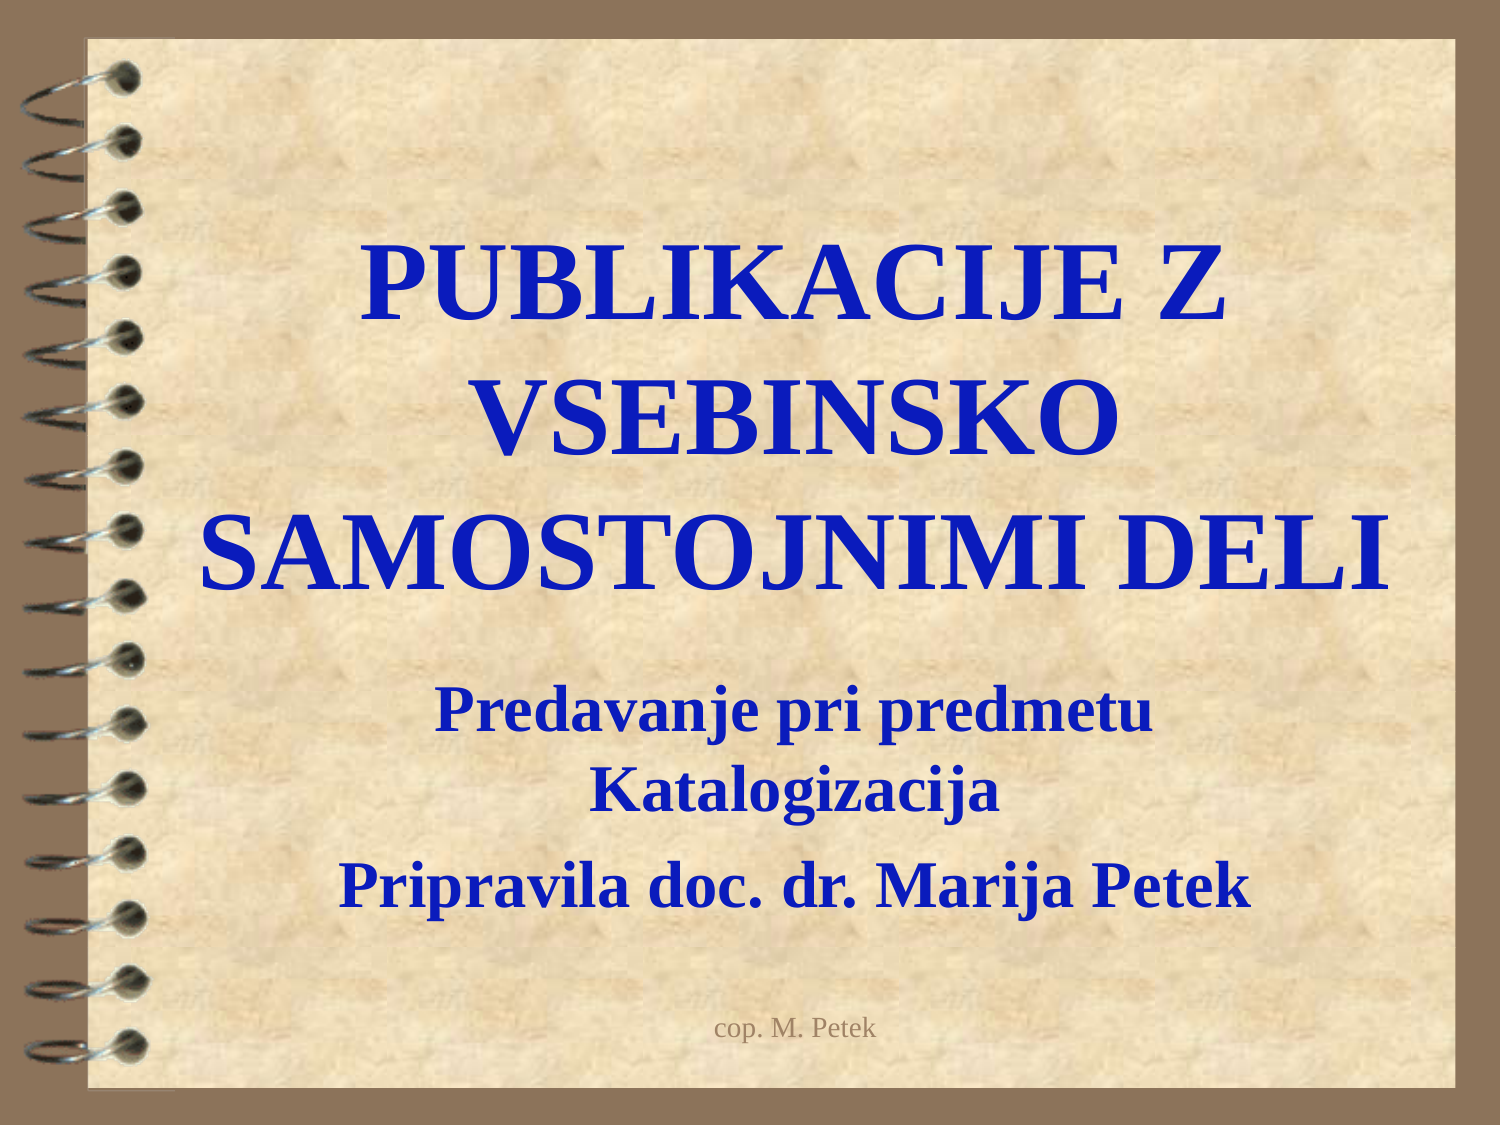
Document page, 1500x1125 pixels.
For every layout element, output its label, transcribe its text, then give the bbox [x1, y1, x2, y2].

subtitle Predavanje pri predmetu Katalogizacija Pripravila doc. dr. Marija Petek [270, 657, 1321, 945]
title PUBLIKACIJE Z VSEBINSKO SAMOSTOJNIMI DELI [157, 199, 1433, 620]
picture [0, 0, 1456, 1125]
